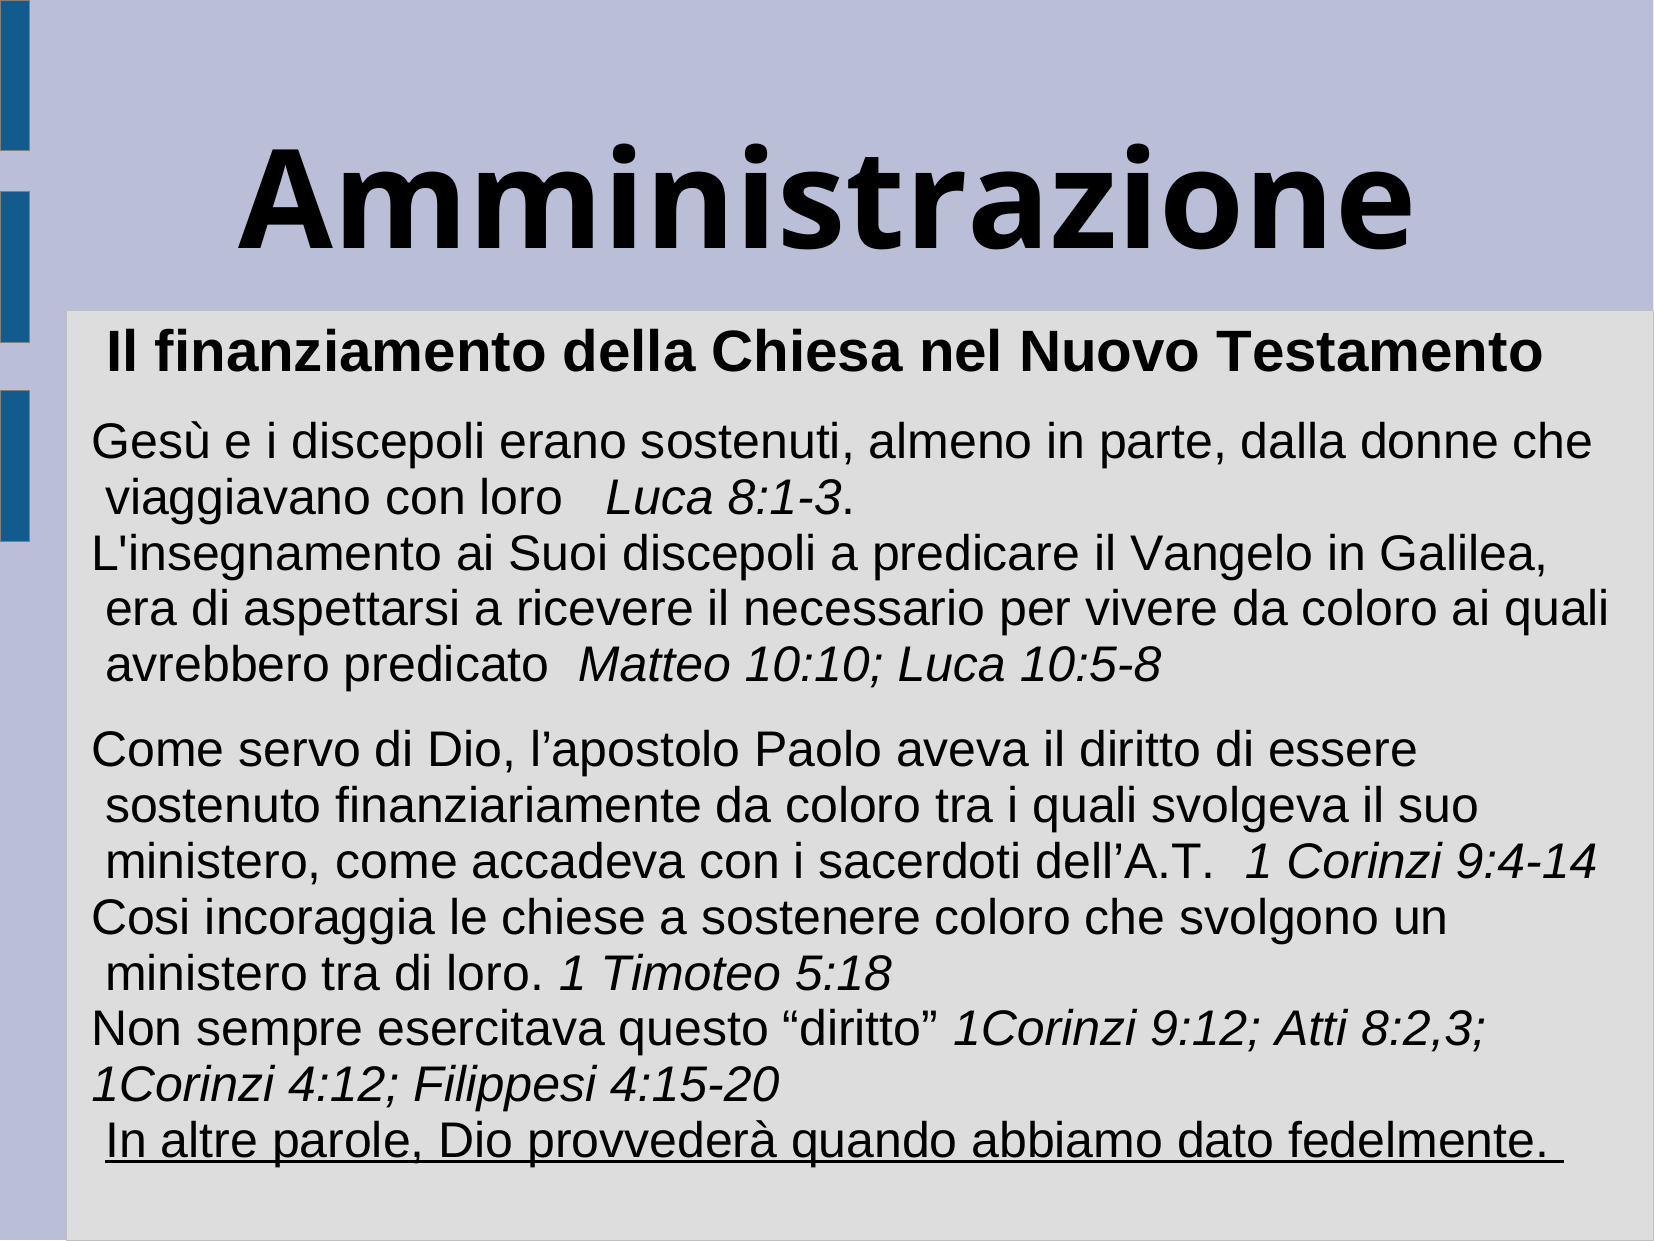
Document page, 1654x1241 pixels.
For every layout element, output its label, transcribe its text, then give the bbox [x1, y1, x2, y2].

title Amministrazione [121, 83, 1534, 306]
list Il finanziamento della Chiesa nel Nuovo Testamento Gesù e i discepoli erano sostenuti, almeno in parte, dalla donne che viaggiavano con loro Luca 8:1-3. L'insegnamento ai Suoi discepoli a predicare il Vangelo in Galilea, era di aspettarsi a ricevere il necessario per vivere da coloro ai quali avrebbero predicato Matteo 10:10; Luca 10:5-8 Come servo di Dio, l’apostolo Paolo aveva il diritto di essere sostenuto finanziariamente da coloro tra i quali svolgeva il suo ministero, come accadeva con i sacerdoti dell’A.T. 1 Corinzi 9:4-14 Cosi incoraggia le chiese a sostenere coloro che svolgono un ministero tra di loro. 1 Timoteo 5:18 Non sempre esercitava questo “diritto” 1Corinzi 9:12; Atti 8:2,3; 1Corinzi 4:12; Filippesi 4:15-20 In altre parole, Dio provvederà quando abbiamo dato fedelmente. [35, 318, 1619, 1241]
